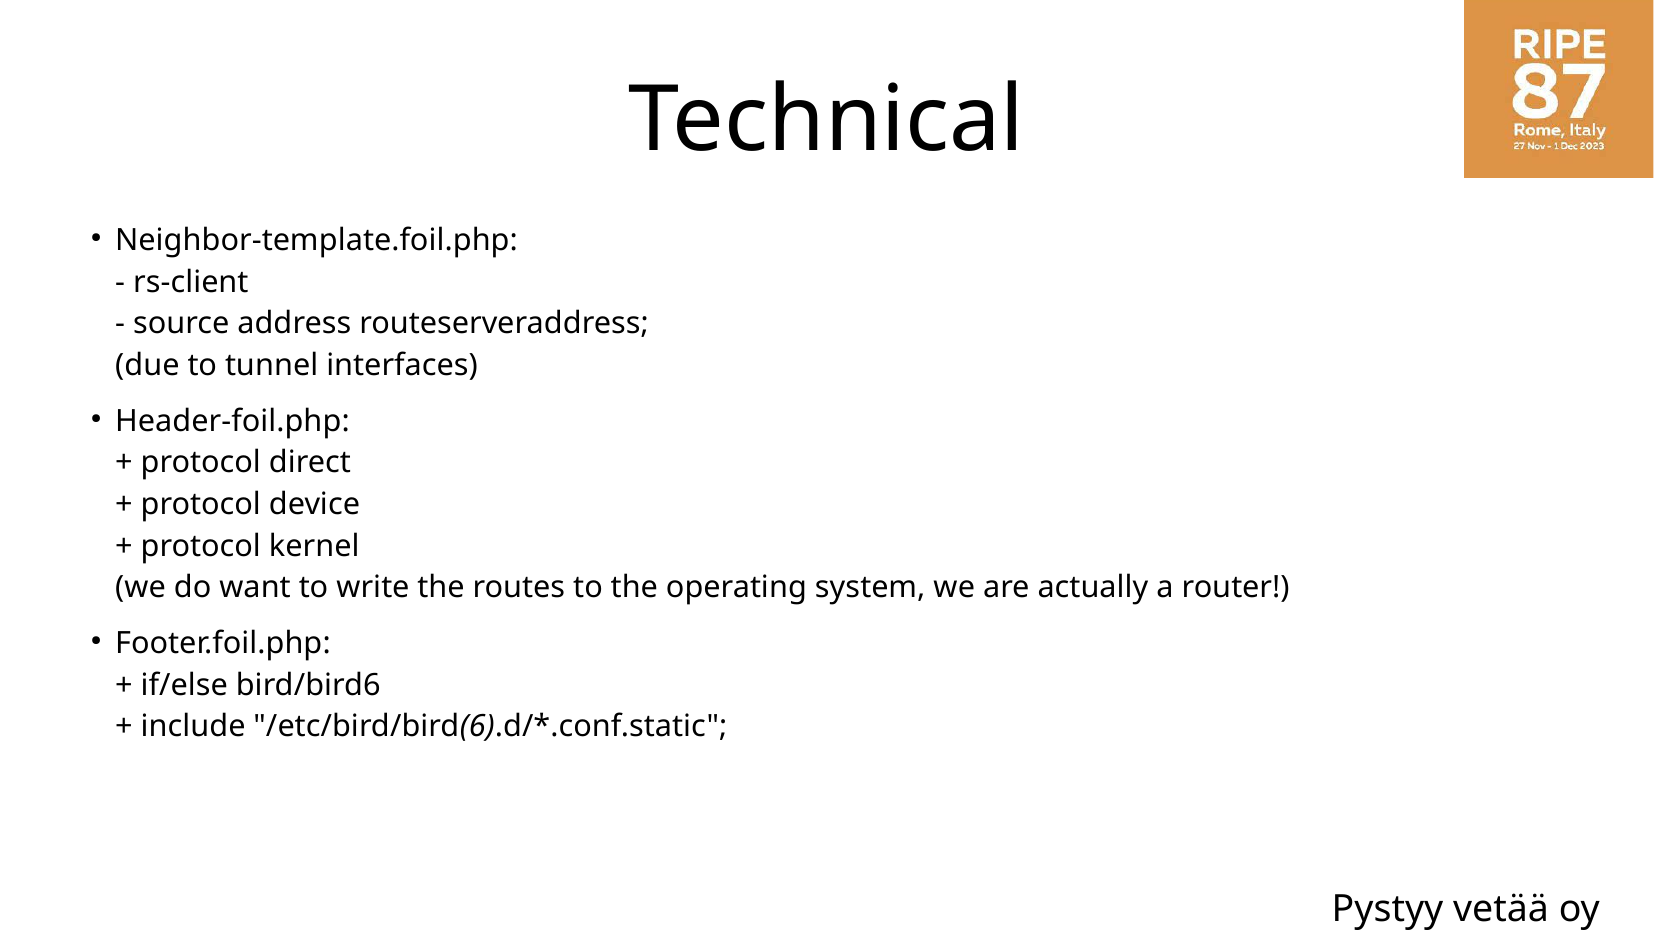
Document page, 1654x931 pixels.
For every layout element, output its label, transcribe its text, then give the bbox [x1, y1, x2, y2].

picture [1464, 0, 1654, 178]
text_box Pystyy vetää oy [1316, 874, 1654, 931]
list Neighbor-template.foil.php: - rs-client - source address routeserveraddress; (due to tunnel interfaces) Header-foil.php: + protocol direct + protocol device + protocol kernel (we do want to write the routes to the operating system, we are actually a router!) Footer.foil.php: + if/else bird/bird6 + include "/etc/bird/bird(6).d/*.conf.static"; [82, 217, 1571, 758]
title Technical [82, 37, 1571, 193]
